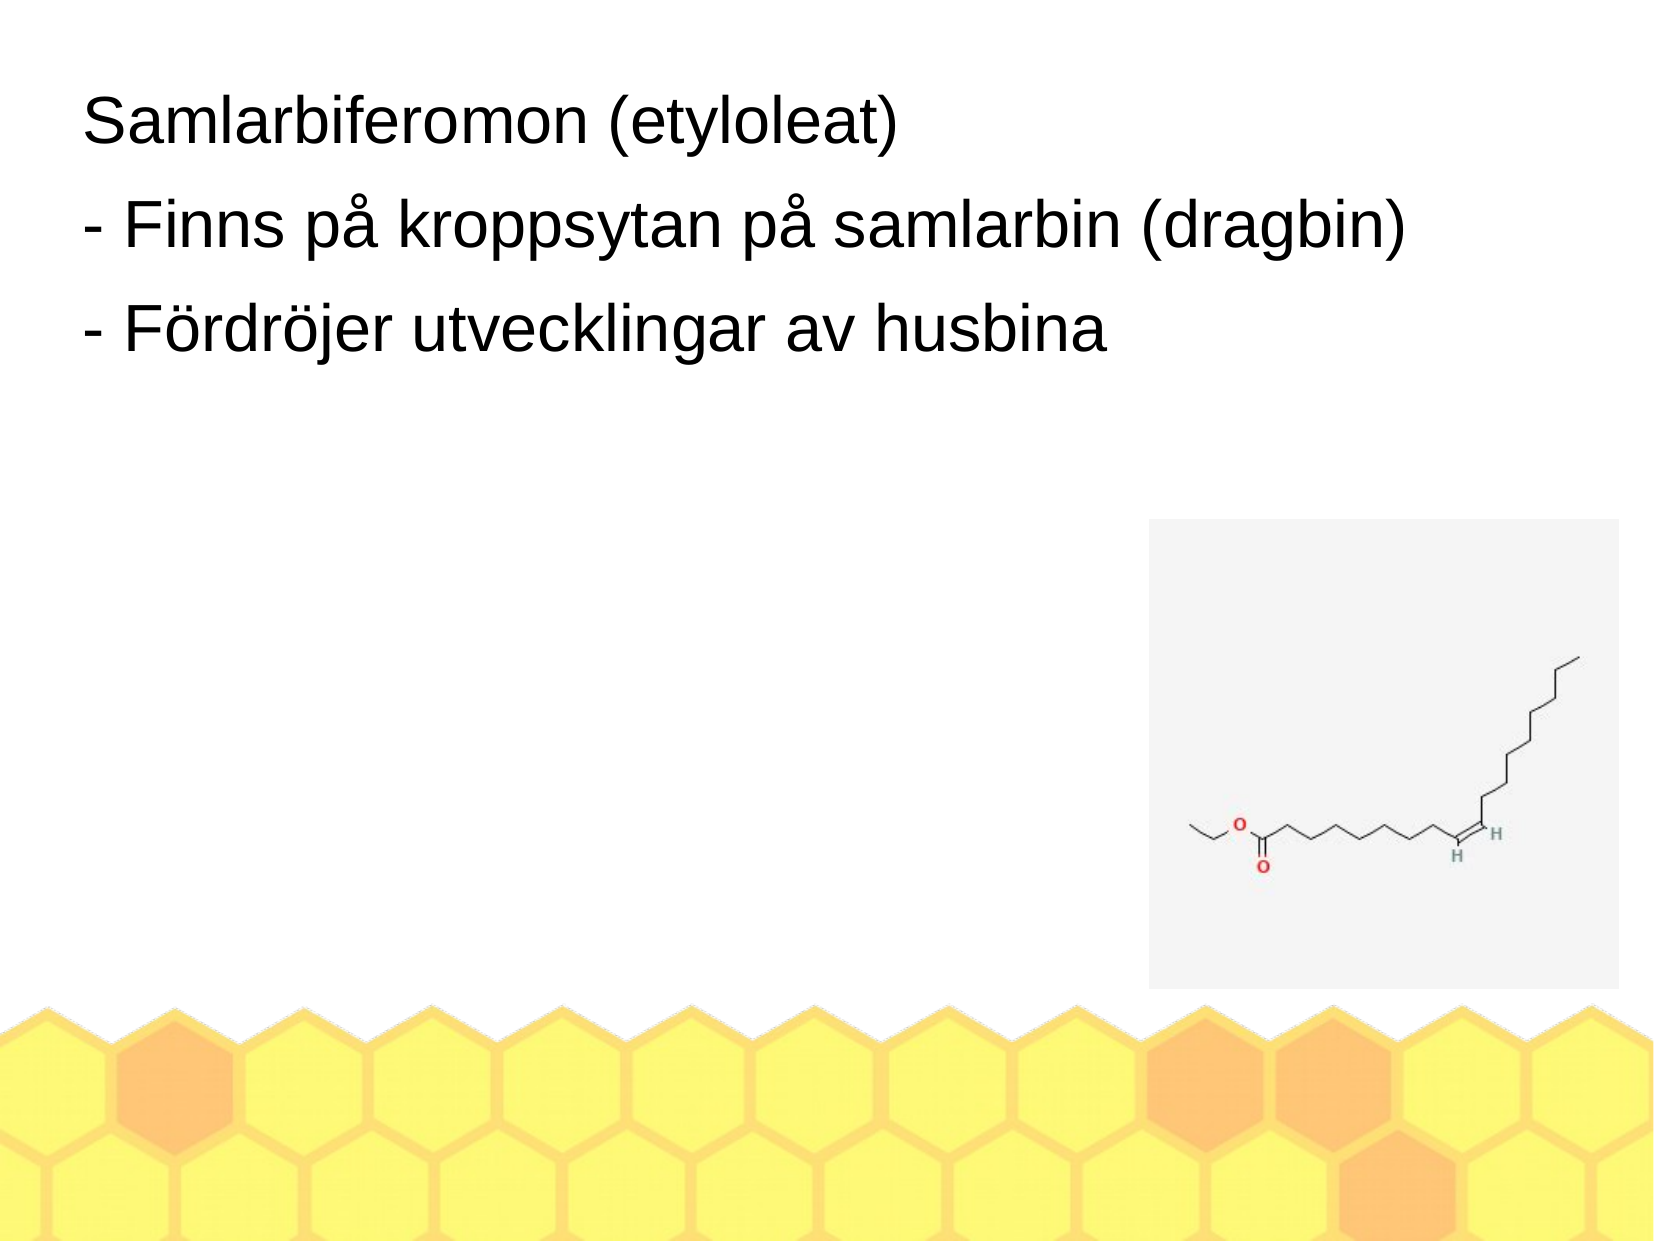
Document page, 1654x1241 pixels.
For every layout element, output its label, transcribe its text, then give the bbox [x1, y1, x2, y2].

picture [0, 1001, 1654, 1241]
list Samlarbiferomon (etyloleat) - Finns på kroppsytan på samlarbin (dragbin) - Fördröjer utvecklingar av husbina [82, 82, 1571, 1010]
picture [1149, 519, 1619, 989]
